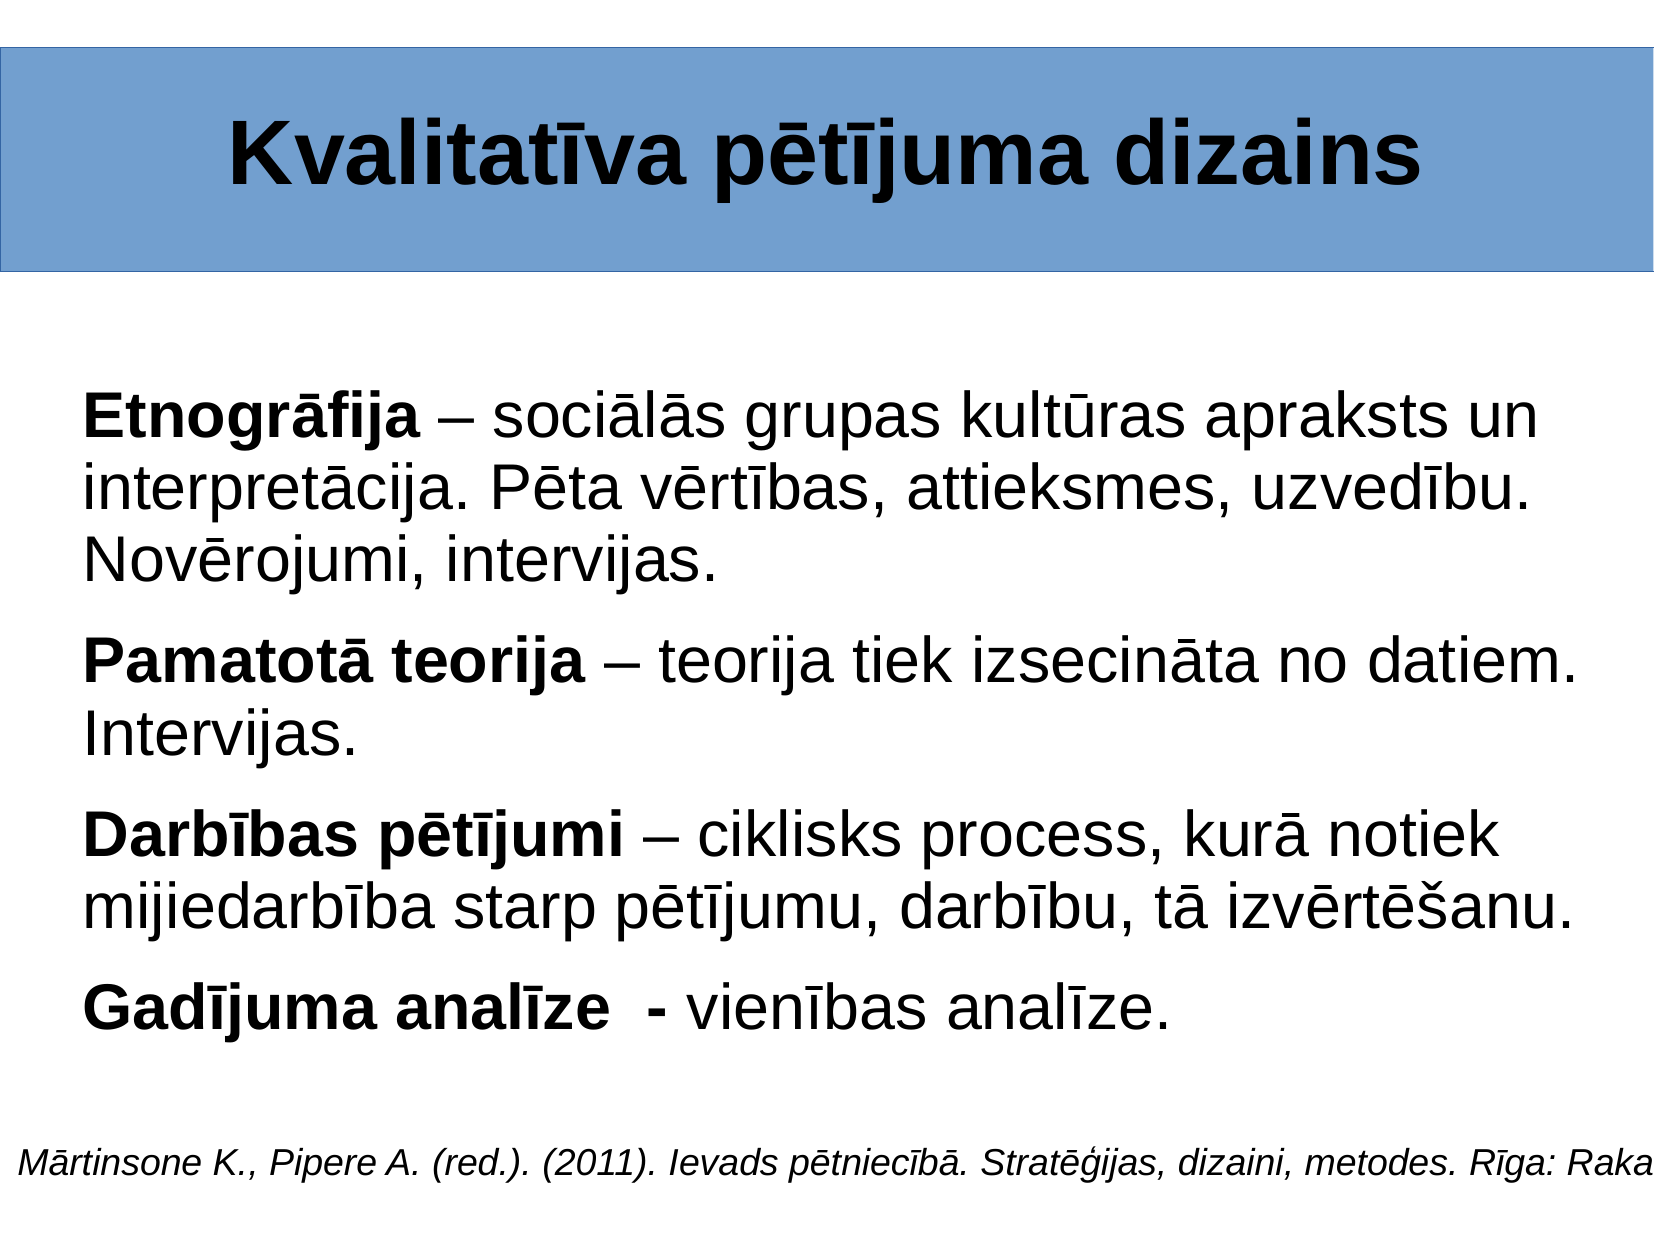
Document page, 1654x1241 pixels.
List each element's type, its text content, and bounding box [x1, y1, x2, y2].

title Kvalitatīva pētījuma dizains [82, 49, 1571, 257]
text_box [0, 47, 1654, 272]
text_box Mārtinsone K., Pipere A. (red.). (2011). Ievads pētniecībā. Stratēģijas, dizaini, metodes. Rīga: Raka [2, 1133, 1654, 1191]
list Etnogrāfija – sociālās grupas kultūras apraksts un interpretācija. Pēta vērtības, attieksmes, uzvedību. Novērojumi, intervijas. Pamatotā teorija – teorija tiek izsecināta no datiem. Intervijas. Darbības pētījumi – ciklisks process, kurā notiek mijiedarbība starp pētījumu, darbību, tā izvērtēšanu. Gadījuma analīze - vienības analīze. [82, 378, 1619, 1099]
